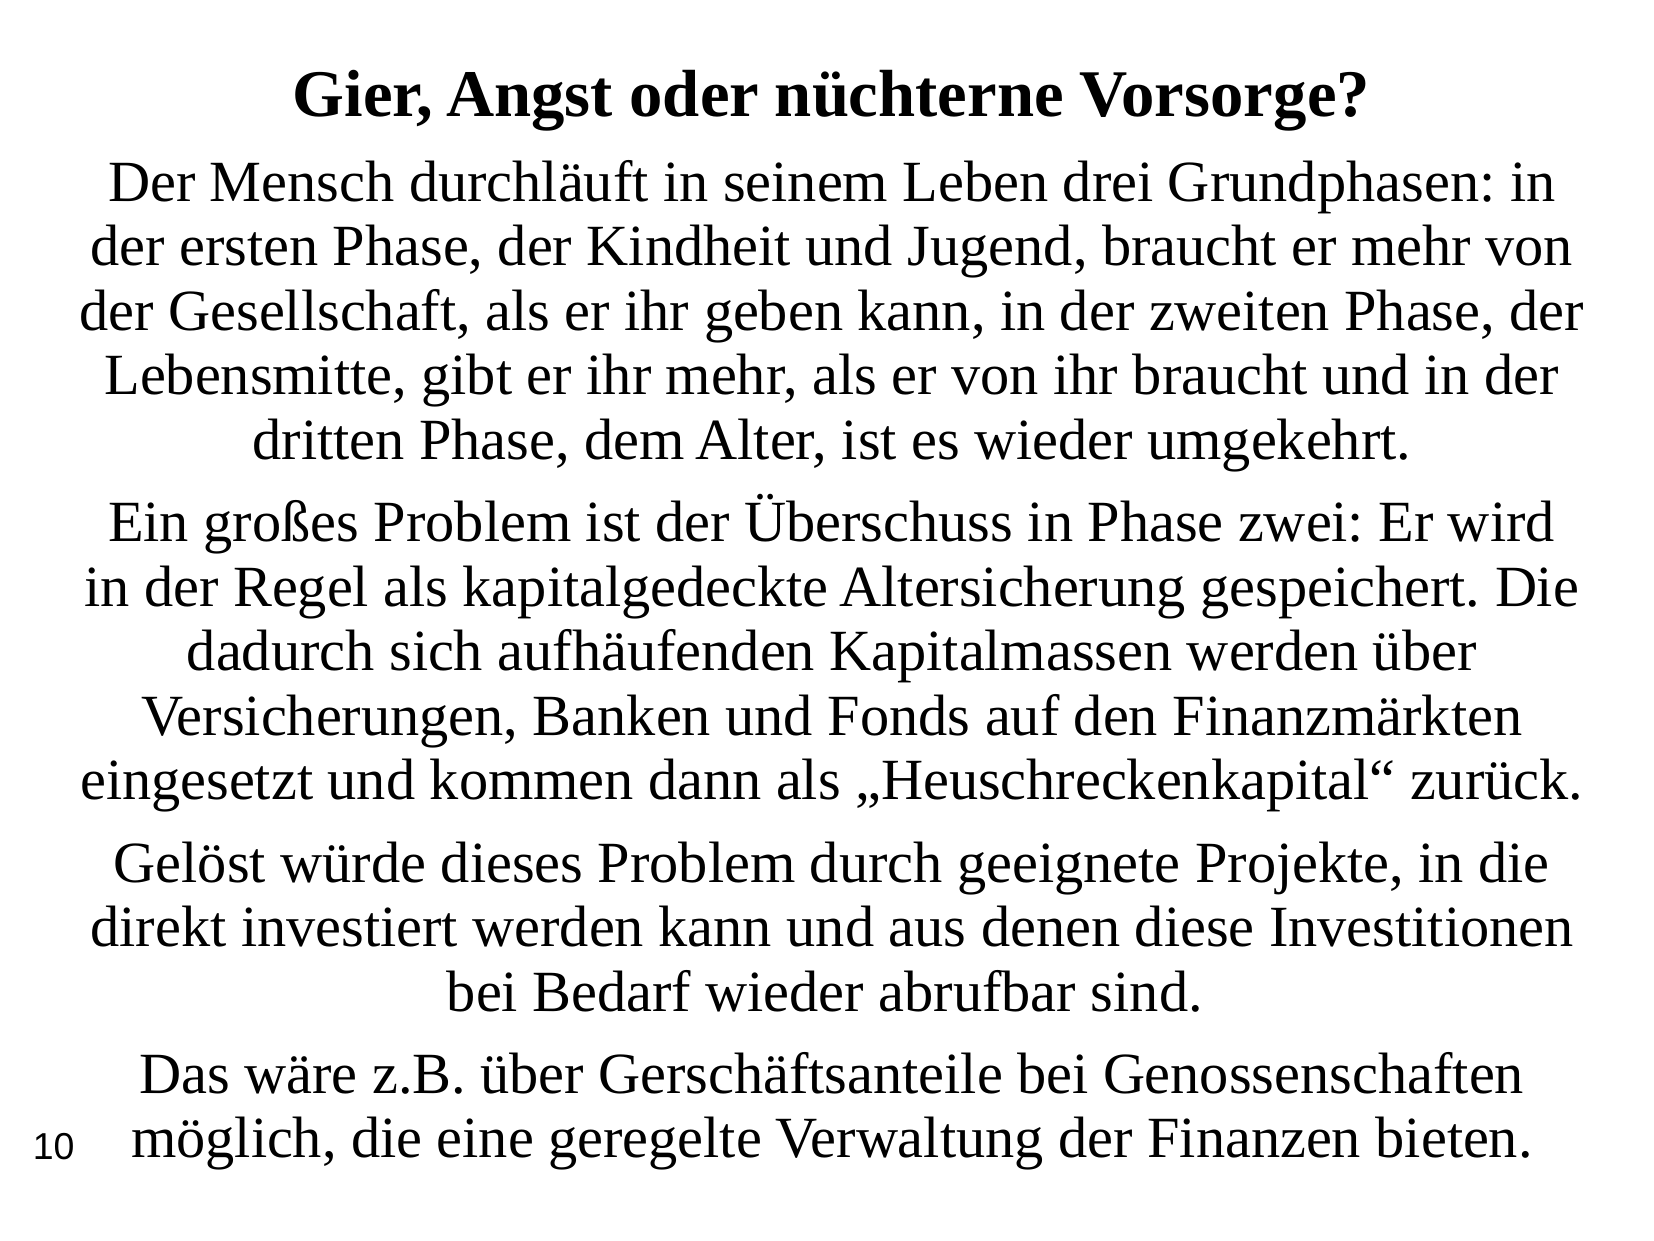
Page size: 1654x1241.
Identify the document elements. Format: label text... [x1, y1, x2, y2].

text_box <Nummer> [18, 1117, 236, 1188]
text_box Gier, Angst oder nüchterne Vorsorge? Der Mensch durchläuft in seinem Leben drei Grundphasen: in der ersten Phase, der Kindheit und Jugend, braucht er mehr von der Gesellschaft, als er ihr geben kann, in der zweiten Phase, der Lebensmitte, gibt er ihr mehr, als er von ihr braucht und in der dritten Phase, dem Alter, ist es wieder umgekehrt. Ein großes Problem ist der Überschuss in Phase zwei: Er wird in der Regel als kapitalgedeckte Altersicherung gespeichert. Die dadurch sich aufhäufenden Kapitalmassen werden über Versicherungen, Banken und Fonds auf den Finanzmärkten eingesetzt und kommen dann als „Heuschreckenkapital“ zurück. Gelöst würde dieses Problem durch geeignete Projekte, in die direkt investiert werden kann und aus denen diese Investitionen bei Bedarf wieder abrufbar sind. Das wäre z.B. über Gerschäftsanteile bei Genossenschaften möglich, die eine geregelte Verwaltung der Finanzen bieten. [64, 50, 1601, 1178]
